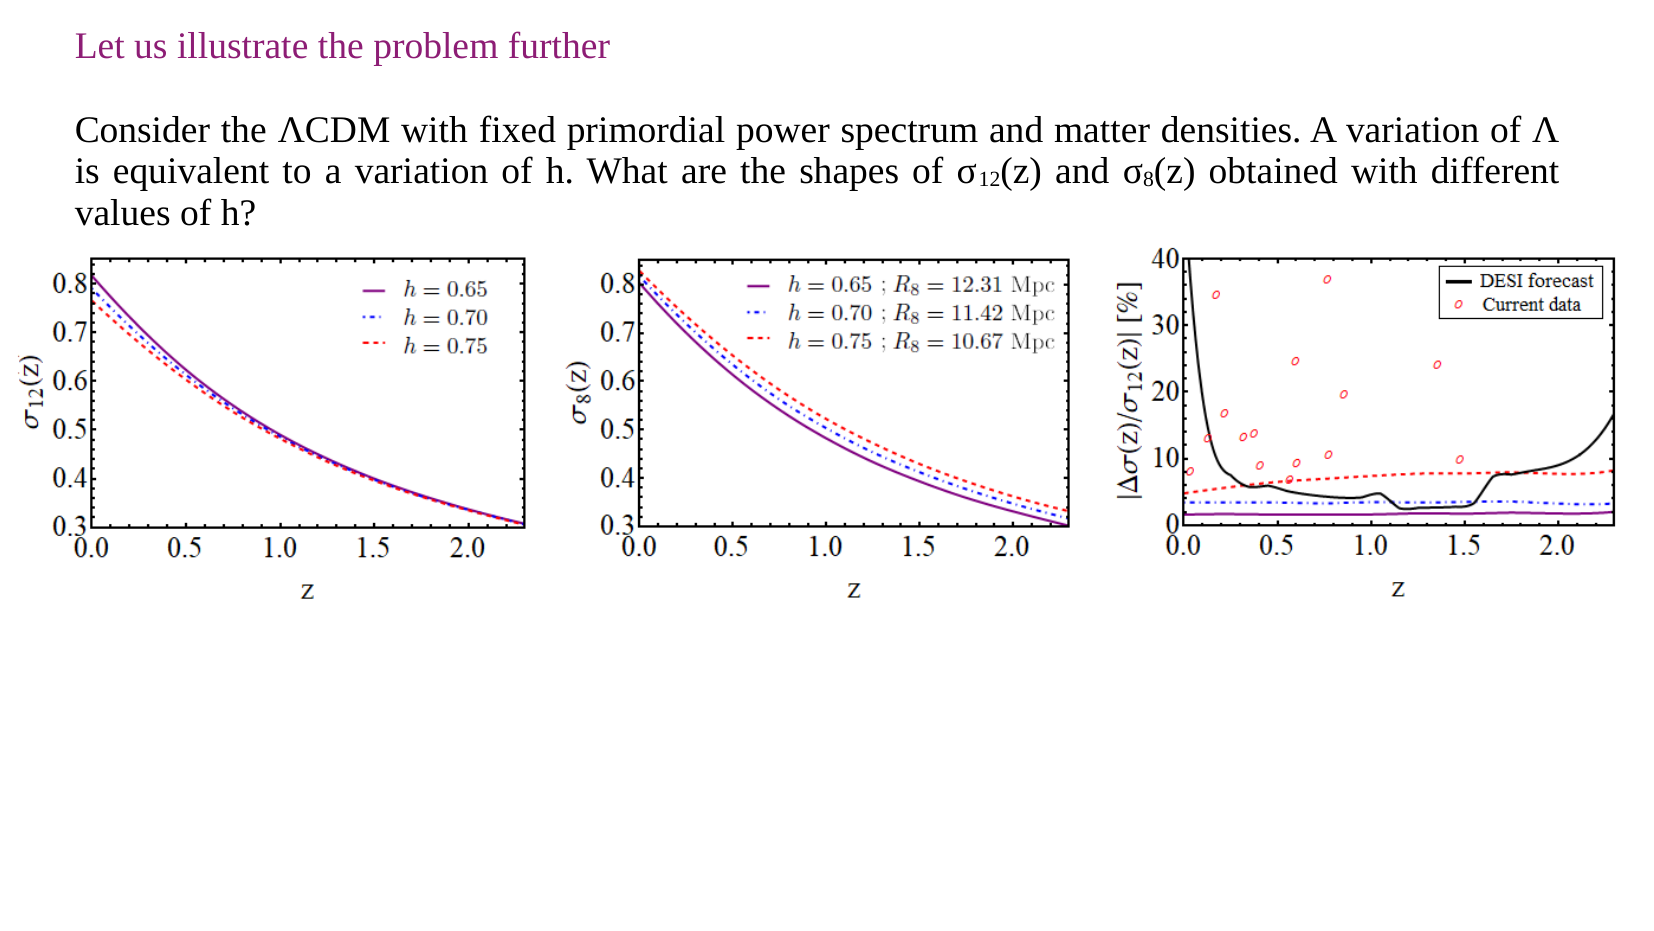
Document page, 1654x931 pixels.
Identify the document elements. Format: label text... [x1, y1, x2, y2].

text_box Let us illustrate the problem further Consider the ΛCDM with fixed primordial power spectrum and matter densities. A variation of Λ is equivalent to a variation of h. What are the shapes of σ12(z) and σ8(z) obtained with different values of h? [60, 18, 1576, 241]
picture [11, 222, 1654, 632]
